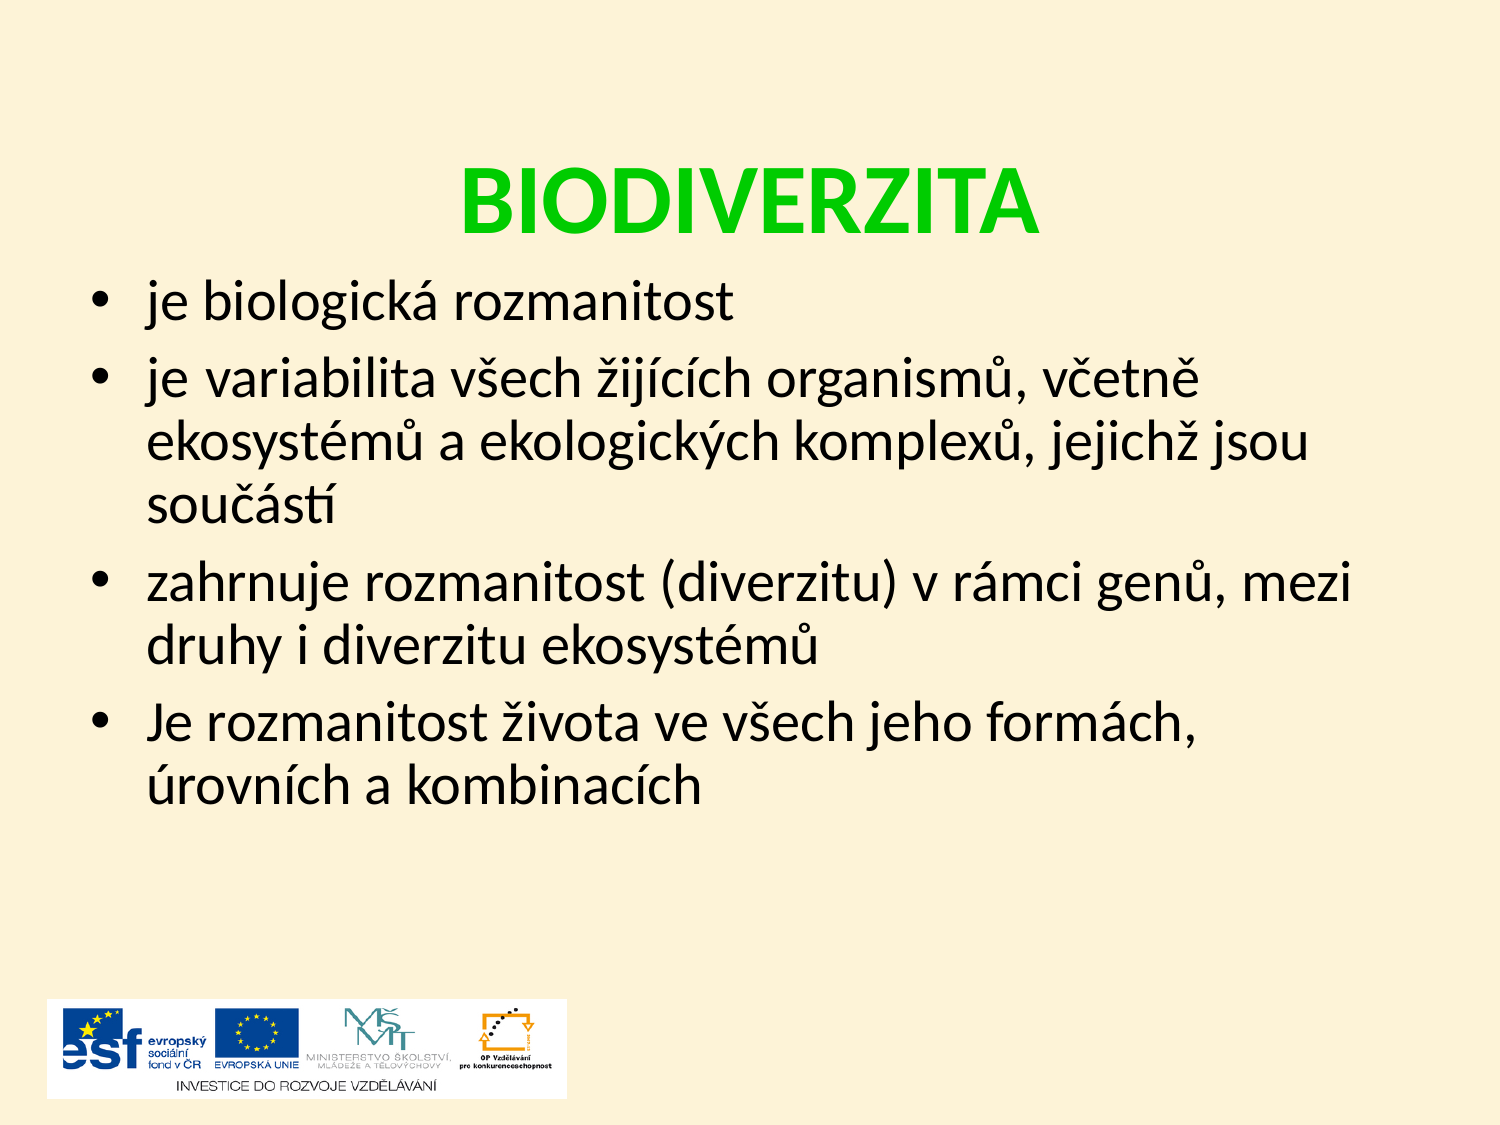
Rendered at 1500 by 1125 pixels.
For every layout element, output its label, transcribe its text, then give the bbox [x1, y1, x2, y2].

title BIODIVERZITA [75, 16, 1426, 262]
list je biologická rozmanitost je variabilita všech žijících organismů, včetně ekosystémů a ekologických komplexů, jejichž jsou součástí zahrnuje rozmanitost (diverzitu) v rámci genů, mezi druhy i diverzitu ekosystémů Je rozmanitost života ve všech jeho formách, úrovních a kombinacích [75, 262, 1426, 1006]
picture [47, 999, 567, 1099]
